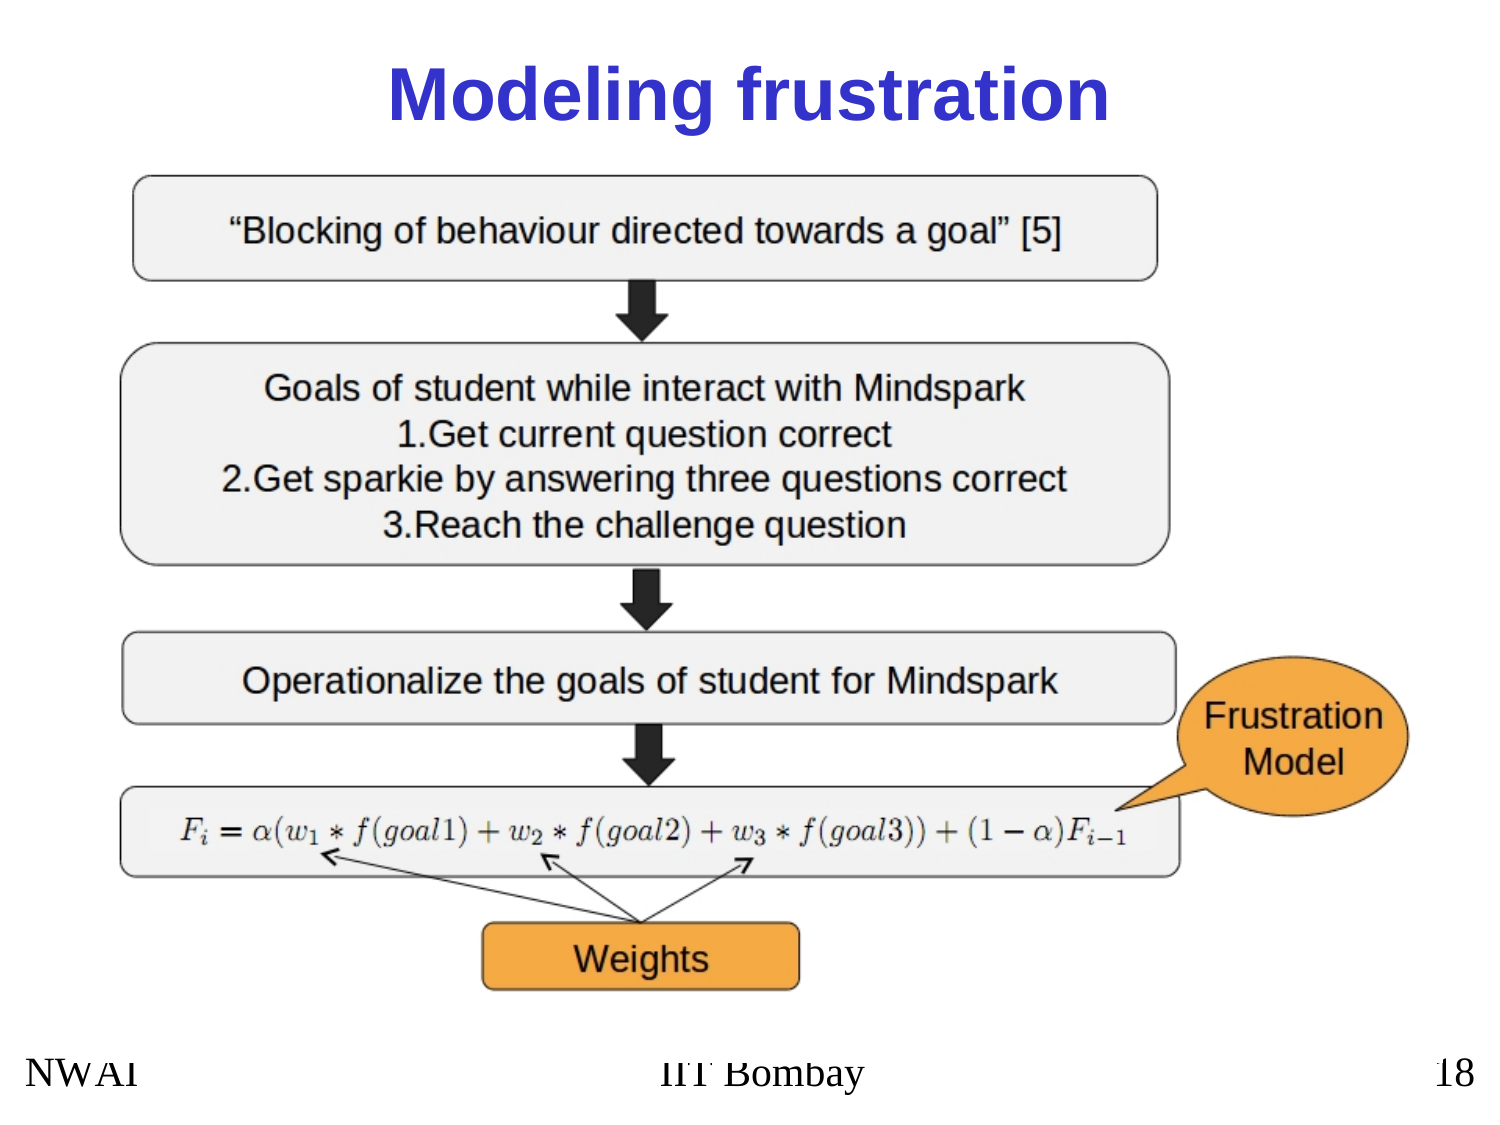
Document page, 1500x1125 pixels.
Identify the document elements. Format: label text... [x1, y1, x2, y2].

title Modeling frustration [37, 32, 1463, 148]
picture [70, 153, 1443, 1063]
